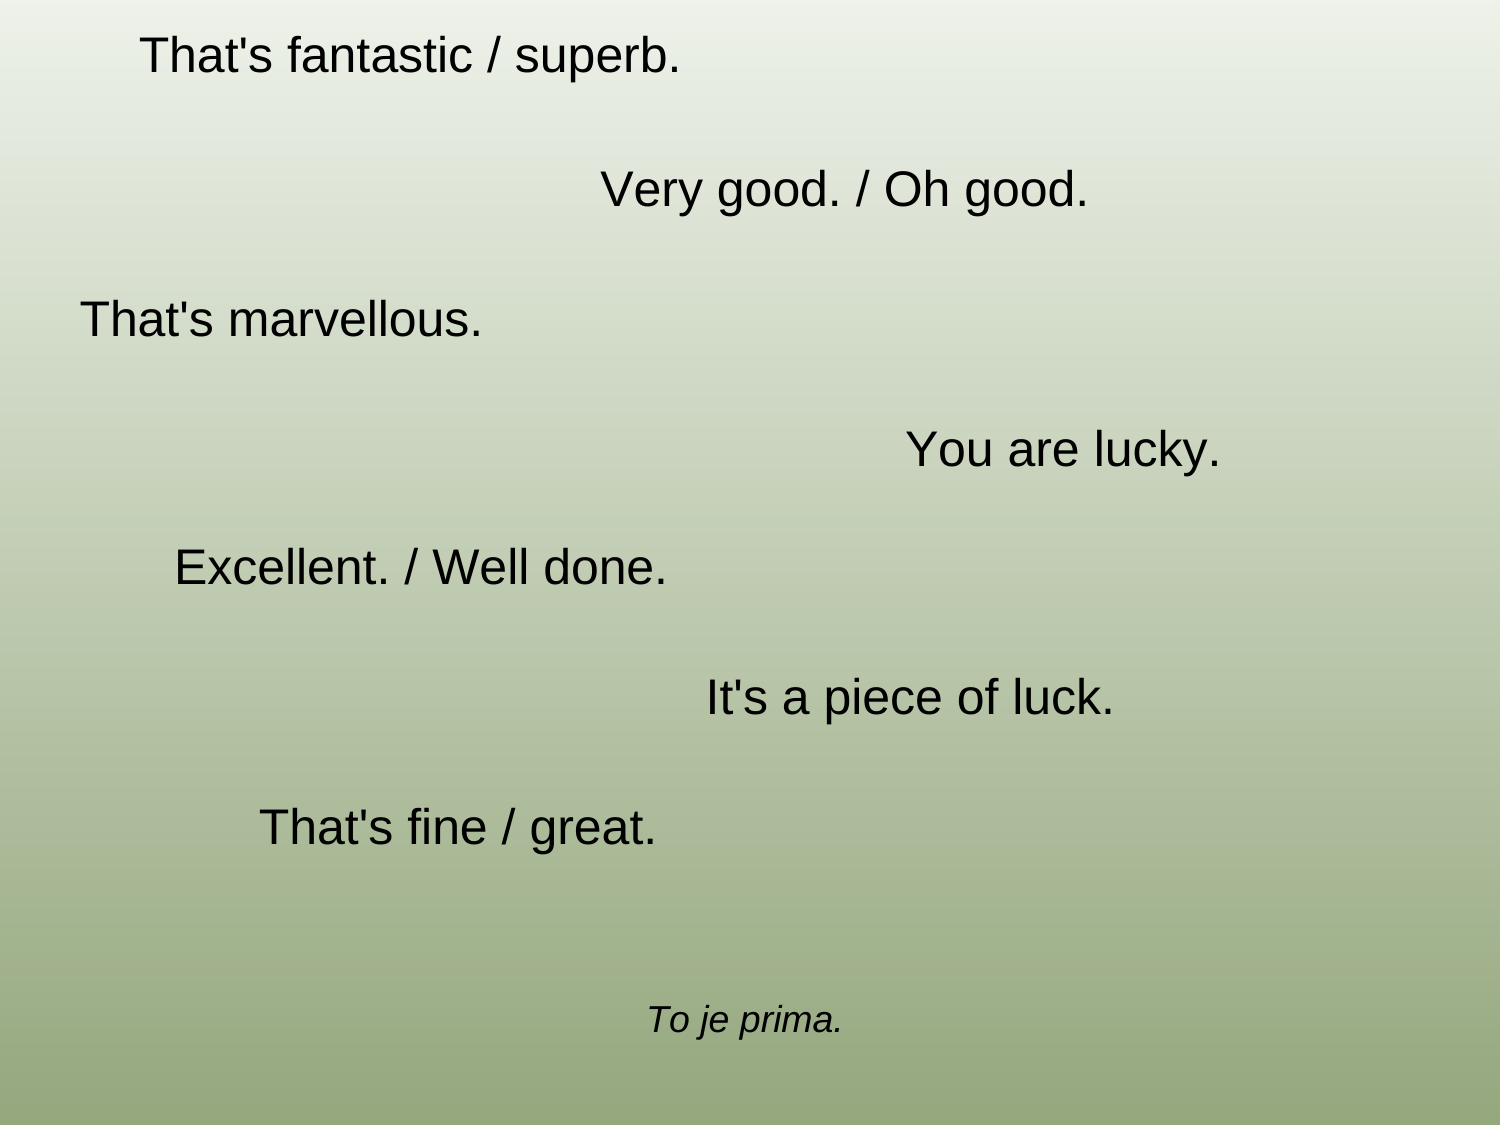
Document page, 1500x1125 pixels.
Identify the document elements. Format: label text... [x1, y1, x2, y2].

text_box You are lucky. [890, 408, 1237, 485]
text_box Very good. / Oh good. [585, 148, 1105, 225]
text_box Excellent. / Well done. [159, 527, 1382, 603]
text_box That's fine / great. [244, 786, 673, 863]
text_box That's fantastic / superb. [123, 14, 715, 90]
text_box That's marvellous. [64, 278, 561, 355]
text_box It's a piece of luck. [690, 656, 1500, 733]
text_box To je prima. [631, 987, 859, 1049]
